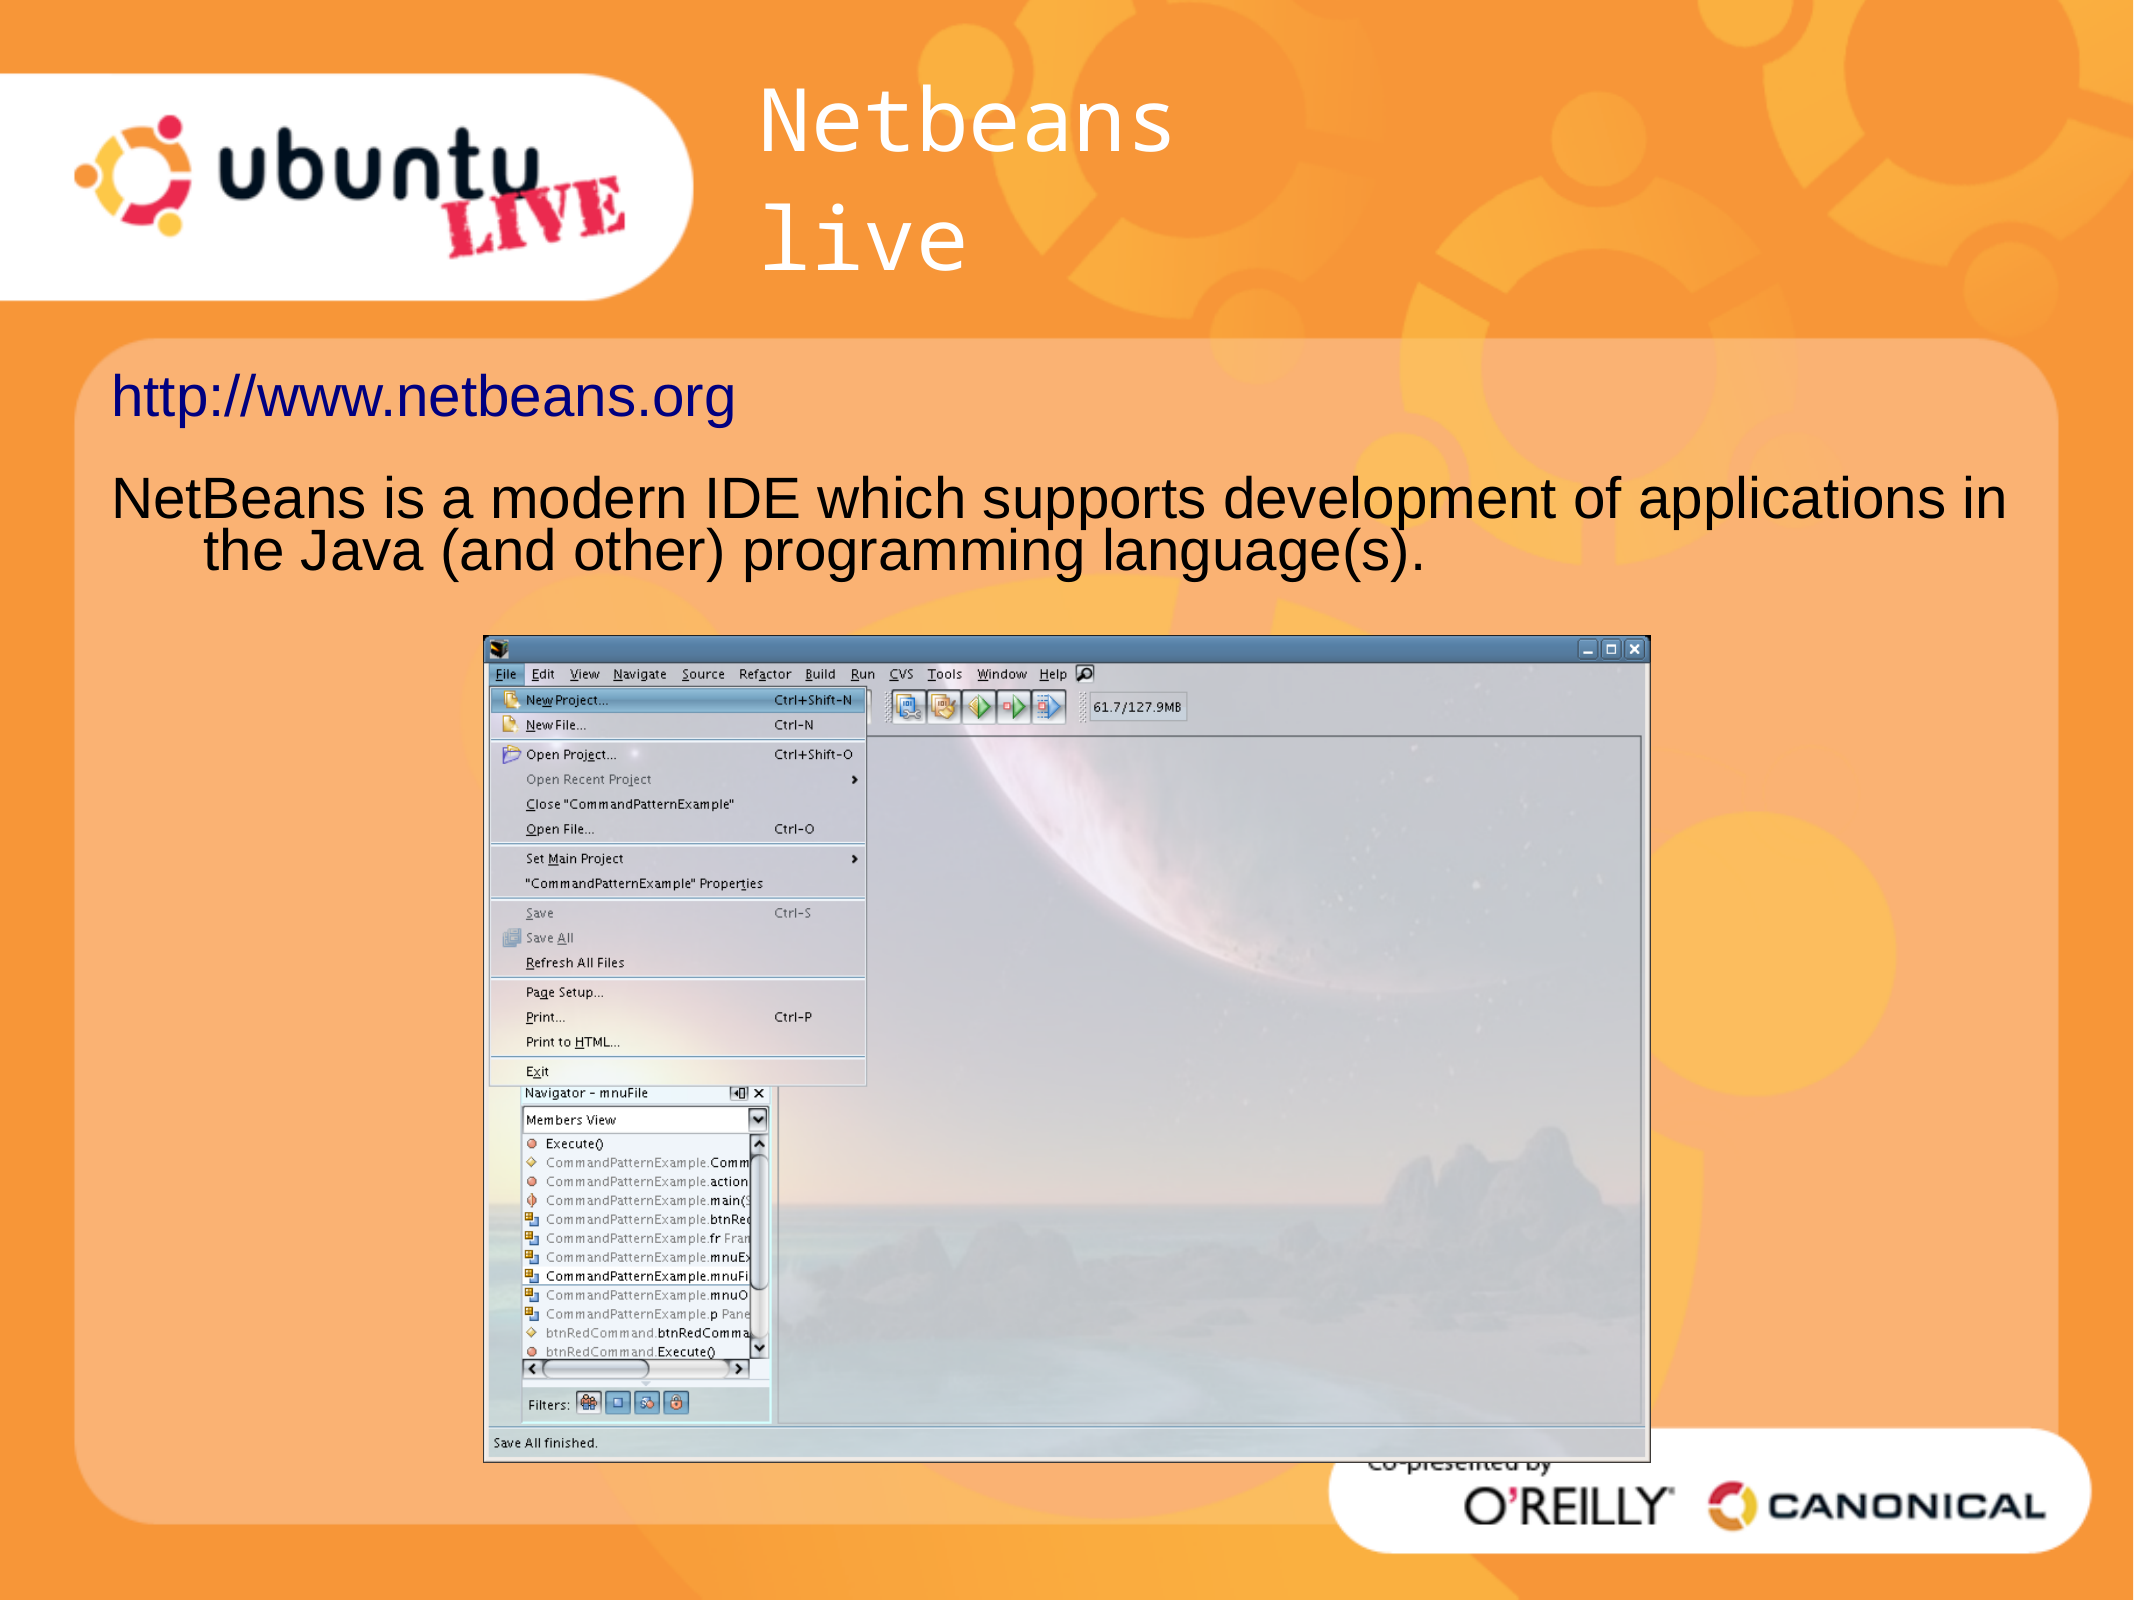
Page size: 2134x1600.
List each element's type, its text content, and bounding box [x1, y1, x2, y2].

title Netbeans live [754, 53, 2134, 301]
list http://www.netbeans.org NetBeans is a modern IDE which supports development of applications in the Java (and other) programming language(s). [66, 375, 2026, 1388]
picture [0, 0, 2134, 1600]
